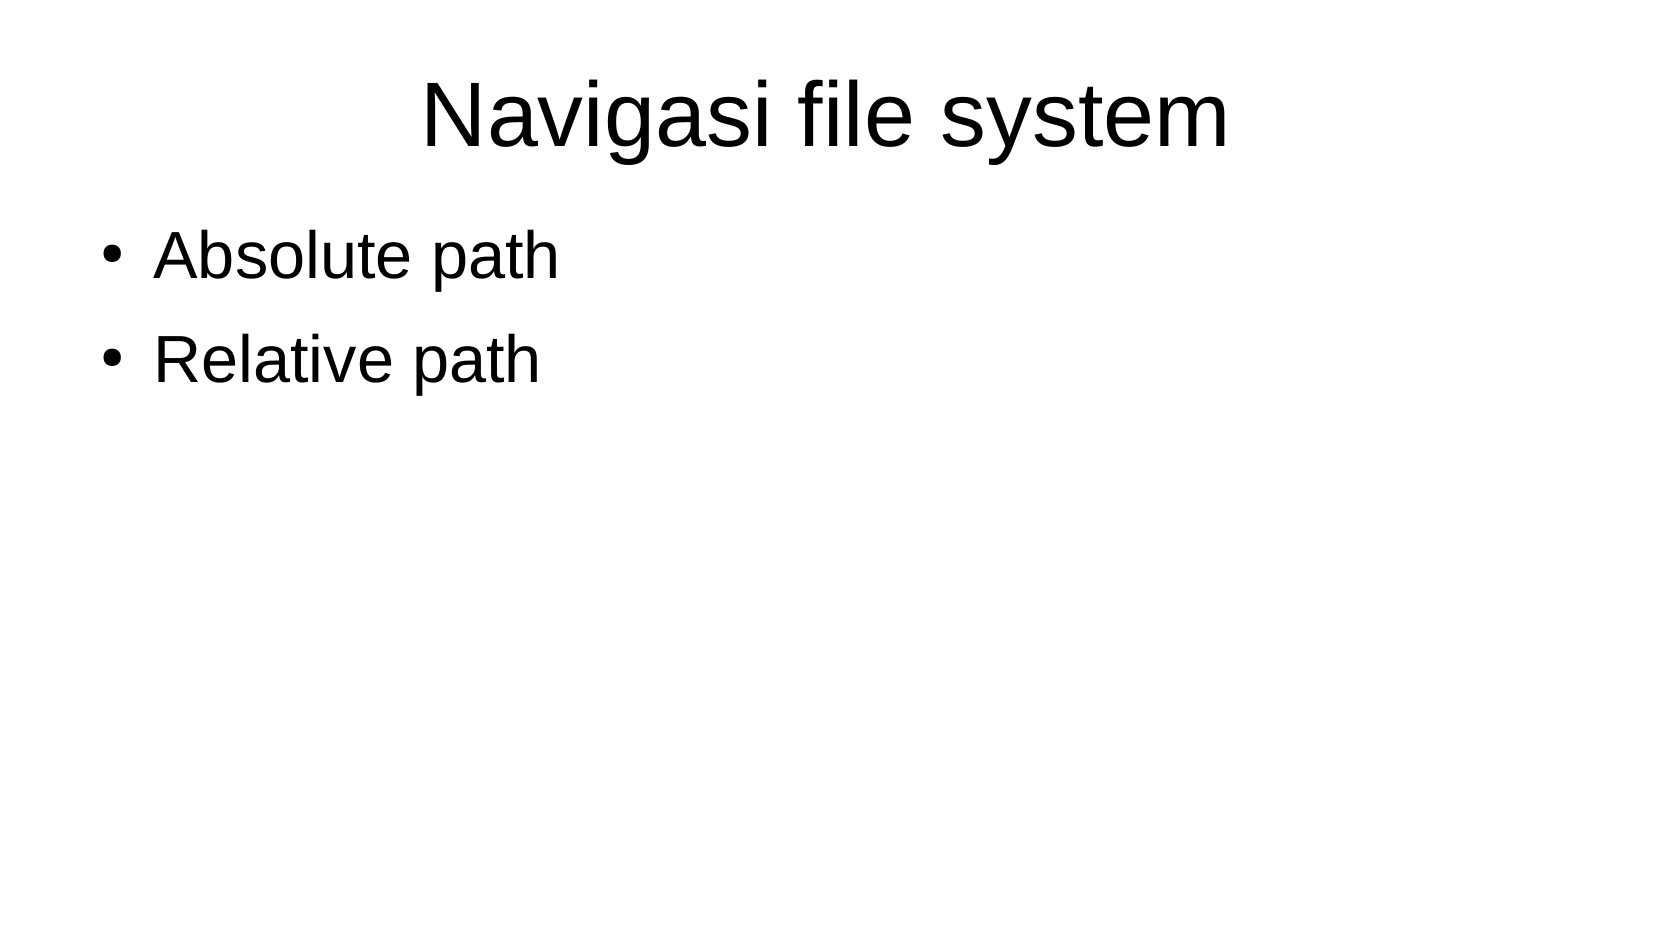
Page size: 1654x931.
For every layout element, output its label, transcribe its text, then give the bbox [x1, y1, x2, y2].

title Navigasi file system [82, 37, 1571, 193]
list Absolute path Relative path [82, 217, 1571, 758]
